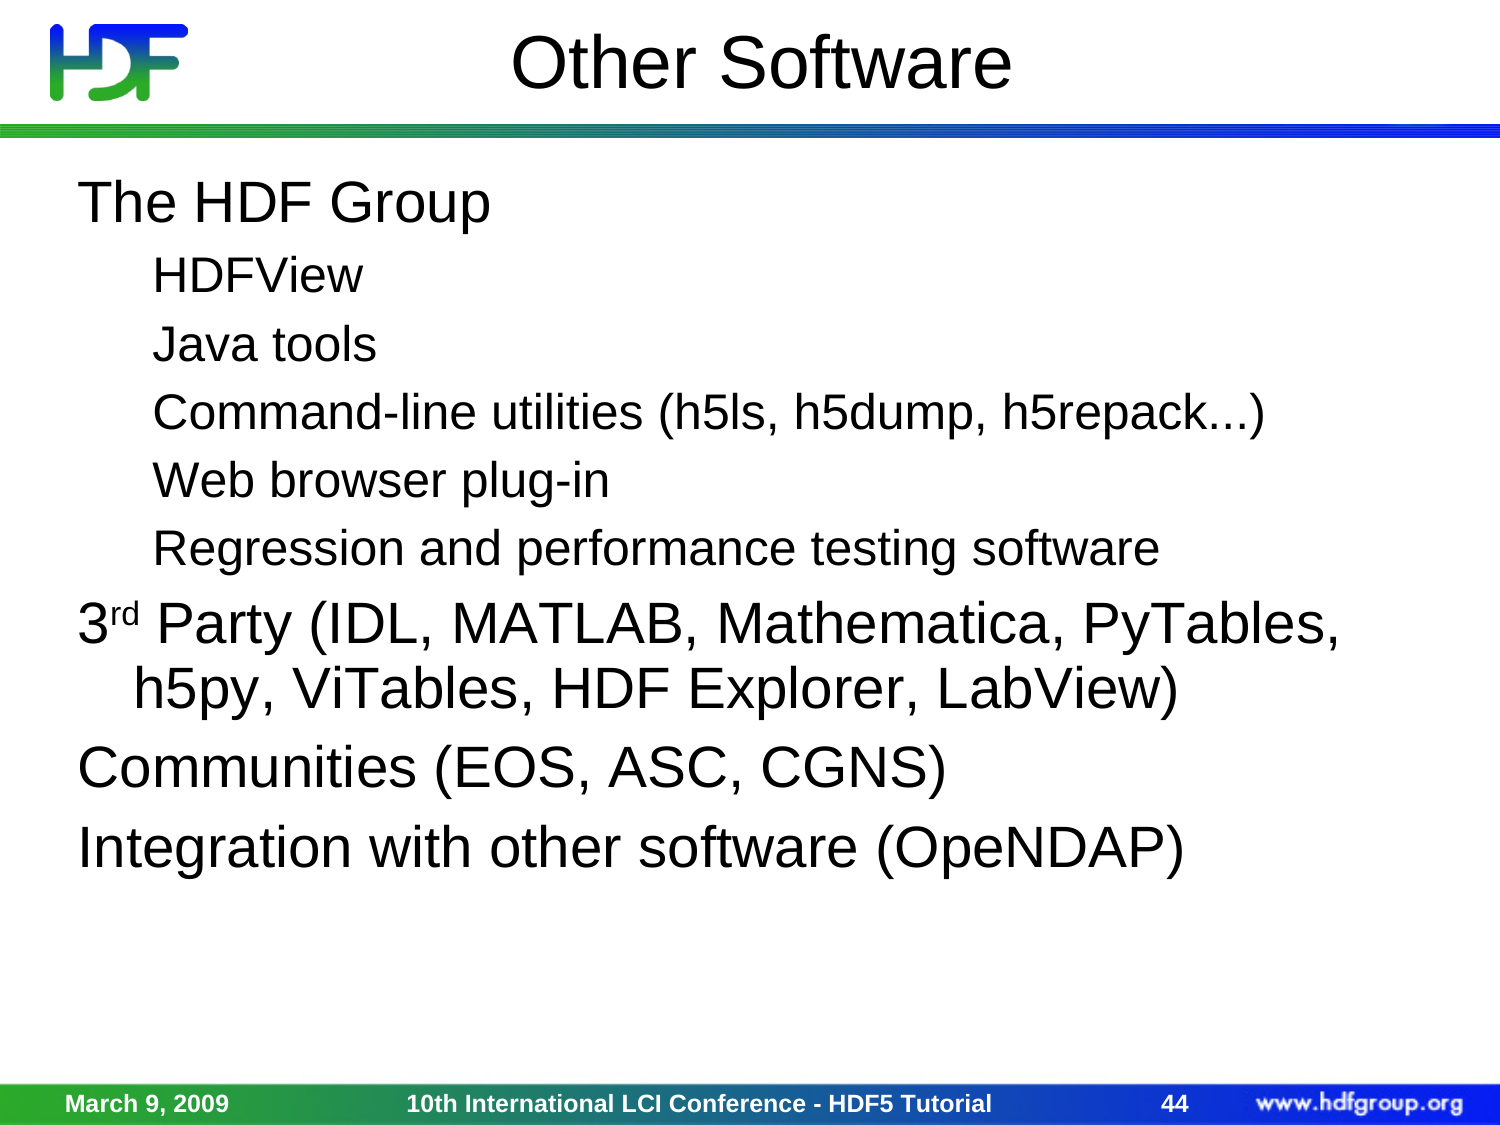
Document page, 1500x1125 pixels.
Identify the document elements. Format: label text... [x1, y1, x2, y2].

text_box March 9, 2009 [49, 1087, 374, 1125]
picture [0, 0, 1500, 1125]
list The HDF Group HDFView Java tools Command-line utilities (h5ls, h5dump, h5repack...) Web browser plug-in Regression and performance testing software 3rd Party (IDL, MATLAB, Mathematica, PyTables, h5py, ViTables, HDF Explorer, LabView) Communities (EOS, ASC, CGNS) Integration with other software (OpeNDAP) [62, 162, 1450, 887]
text_box <number> [1112, 1087, 1238, 1125]
text_box 10th International LCI Conference - HDF5 Tutorial [374, 1087, 1026, 1125]
title Other Software [187, 0, 1338, 113]
